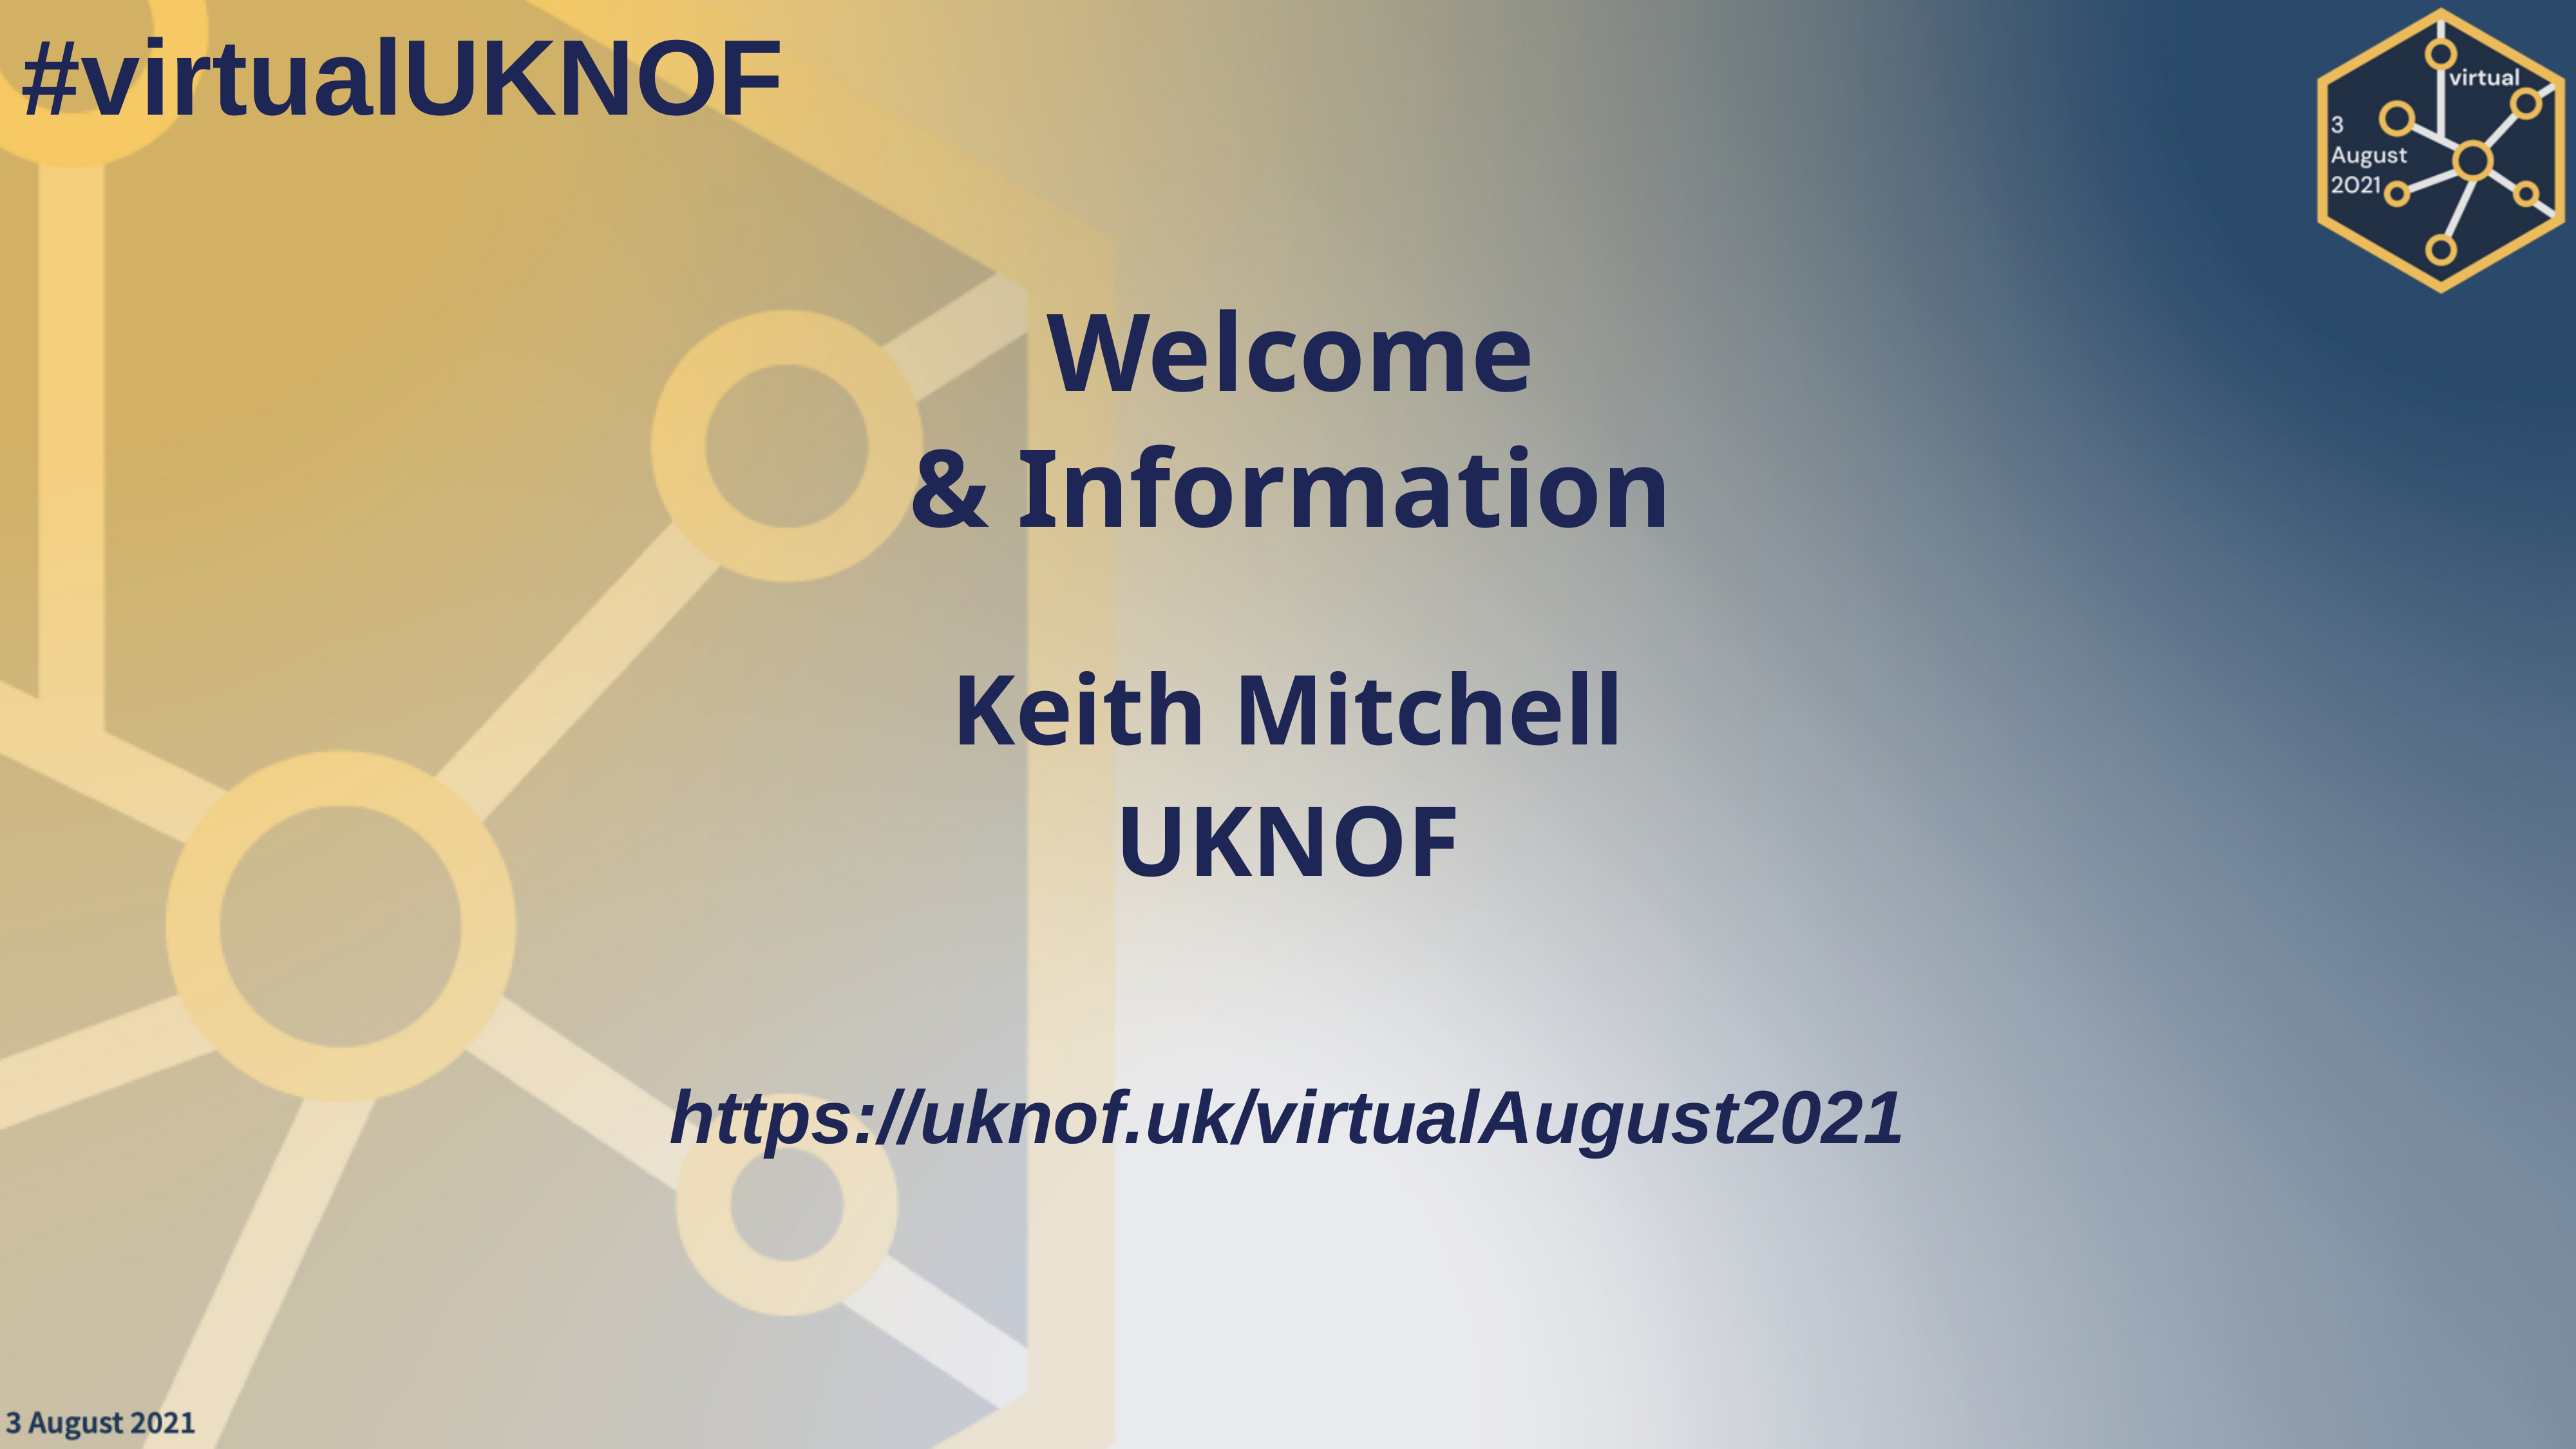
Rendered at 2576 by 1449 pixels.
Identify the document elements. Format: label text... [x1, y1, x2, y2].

text_box Keith Mitchell UKNOF [862, 636, 1713, 910]
text_box Welcome & Information [899, 278, 1683, 560]
picture [0, 0, 2576, 1449]
text_box #virtualUKNOF [15, 2, 791, 143]
text_box https://uknof.uk/virtualAugust2021 [663, 1062, 1913, 1164]
